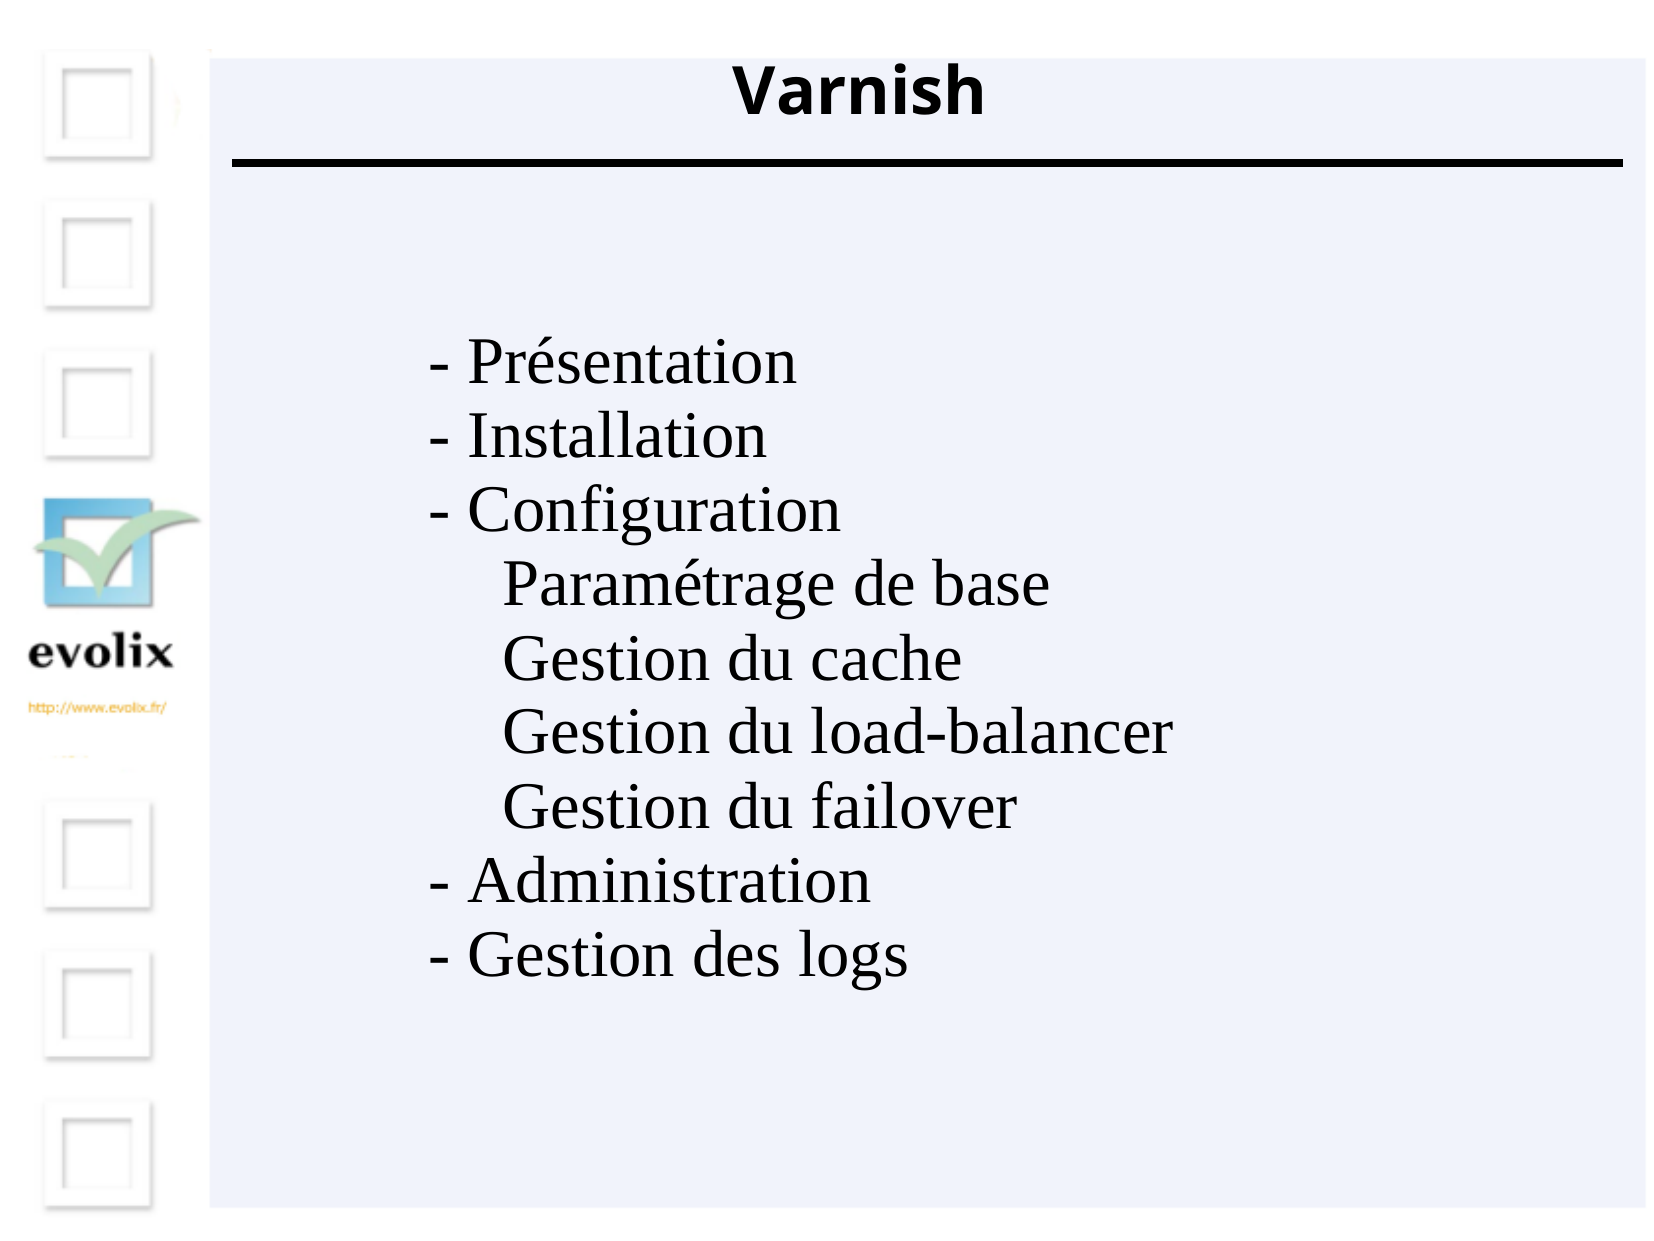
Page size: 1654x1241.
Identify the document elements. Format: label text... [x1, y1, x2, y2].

picture [0, 49, 1654, 1218]
subtitle - Présentation - Installation - Configuration Paramétrage de base Gestion du cache Gestion du load-balancer Gestion du failover - Administration - Gestion des logs [353, 290, 1447, 1099]
title Varnish [372, 0, 1348, 178]
